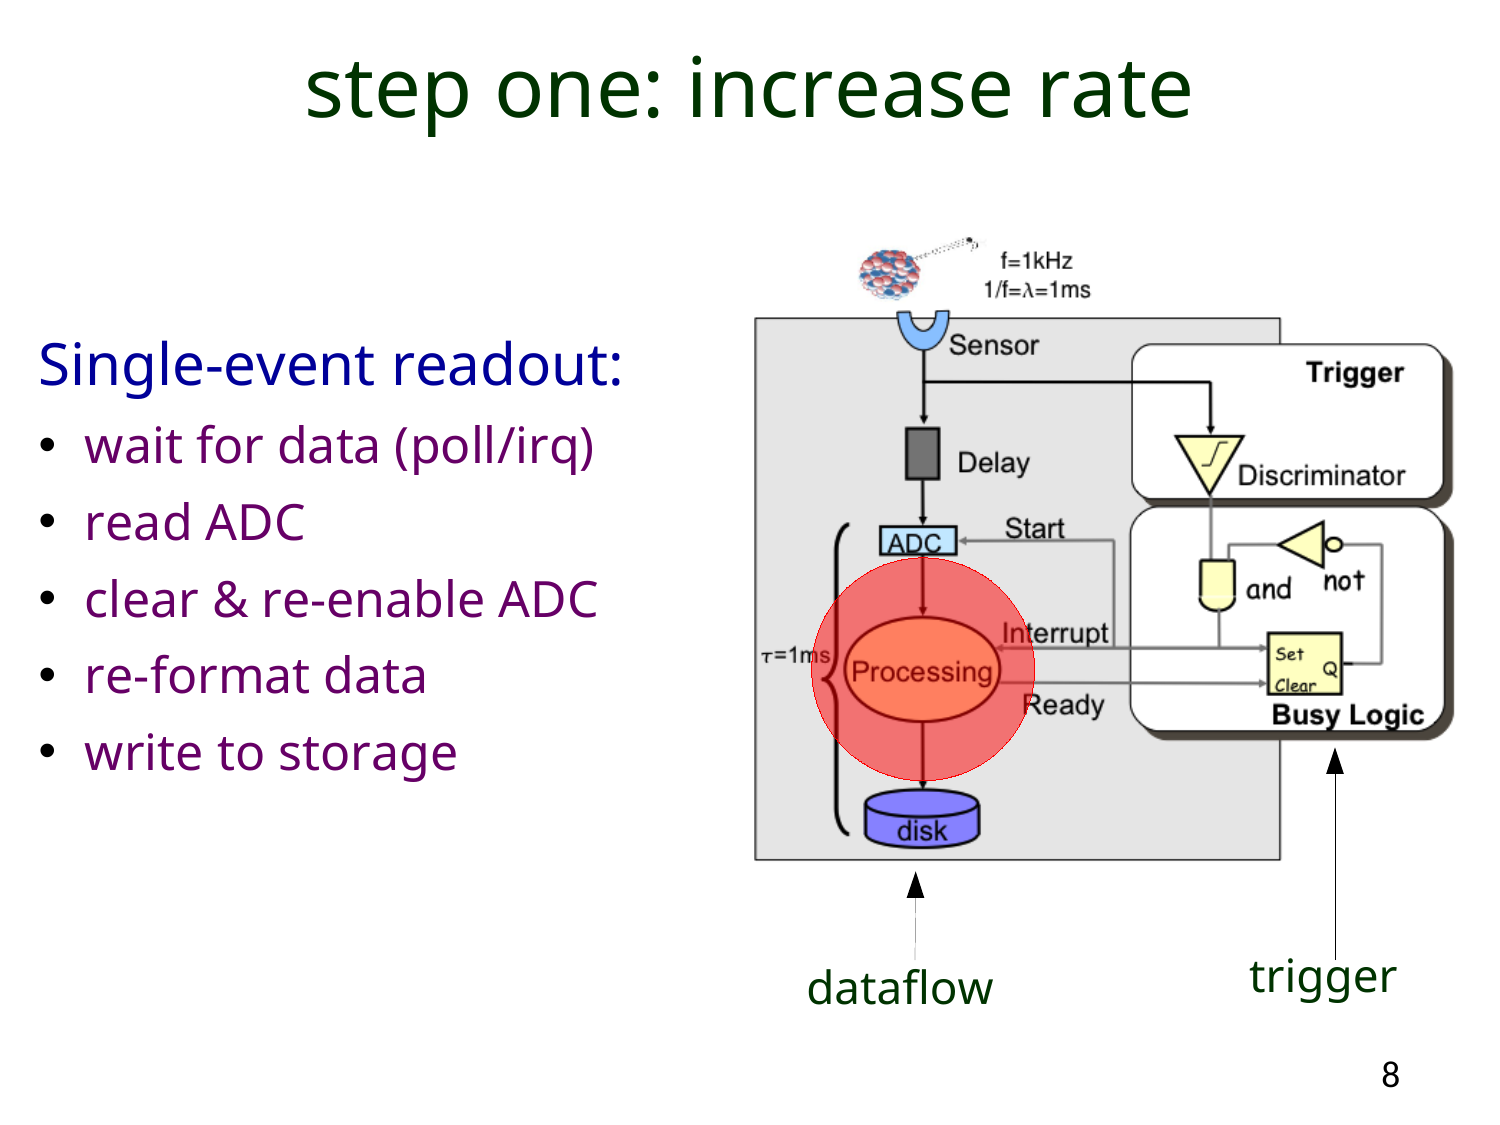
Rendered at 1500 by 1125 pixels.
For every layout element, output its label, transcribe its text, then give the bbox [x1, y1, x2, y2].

title step one: increase rate [6, 0, 1495, 169]
list Single-event readout: wait for data (poll/irq) read ADC clear & re-enable ADC re-format data write to storage [23, 319, 717, 860]
title dataflow [791, 951, 1051, 1022]
title trigger [1234, 939, 1439, 1010]
text_box [811, 557, 1035, 781]
picture [743, 226, 1470, 888]
